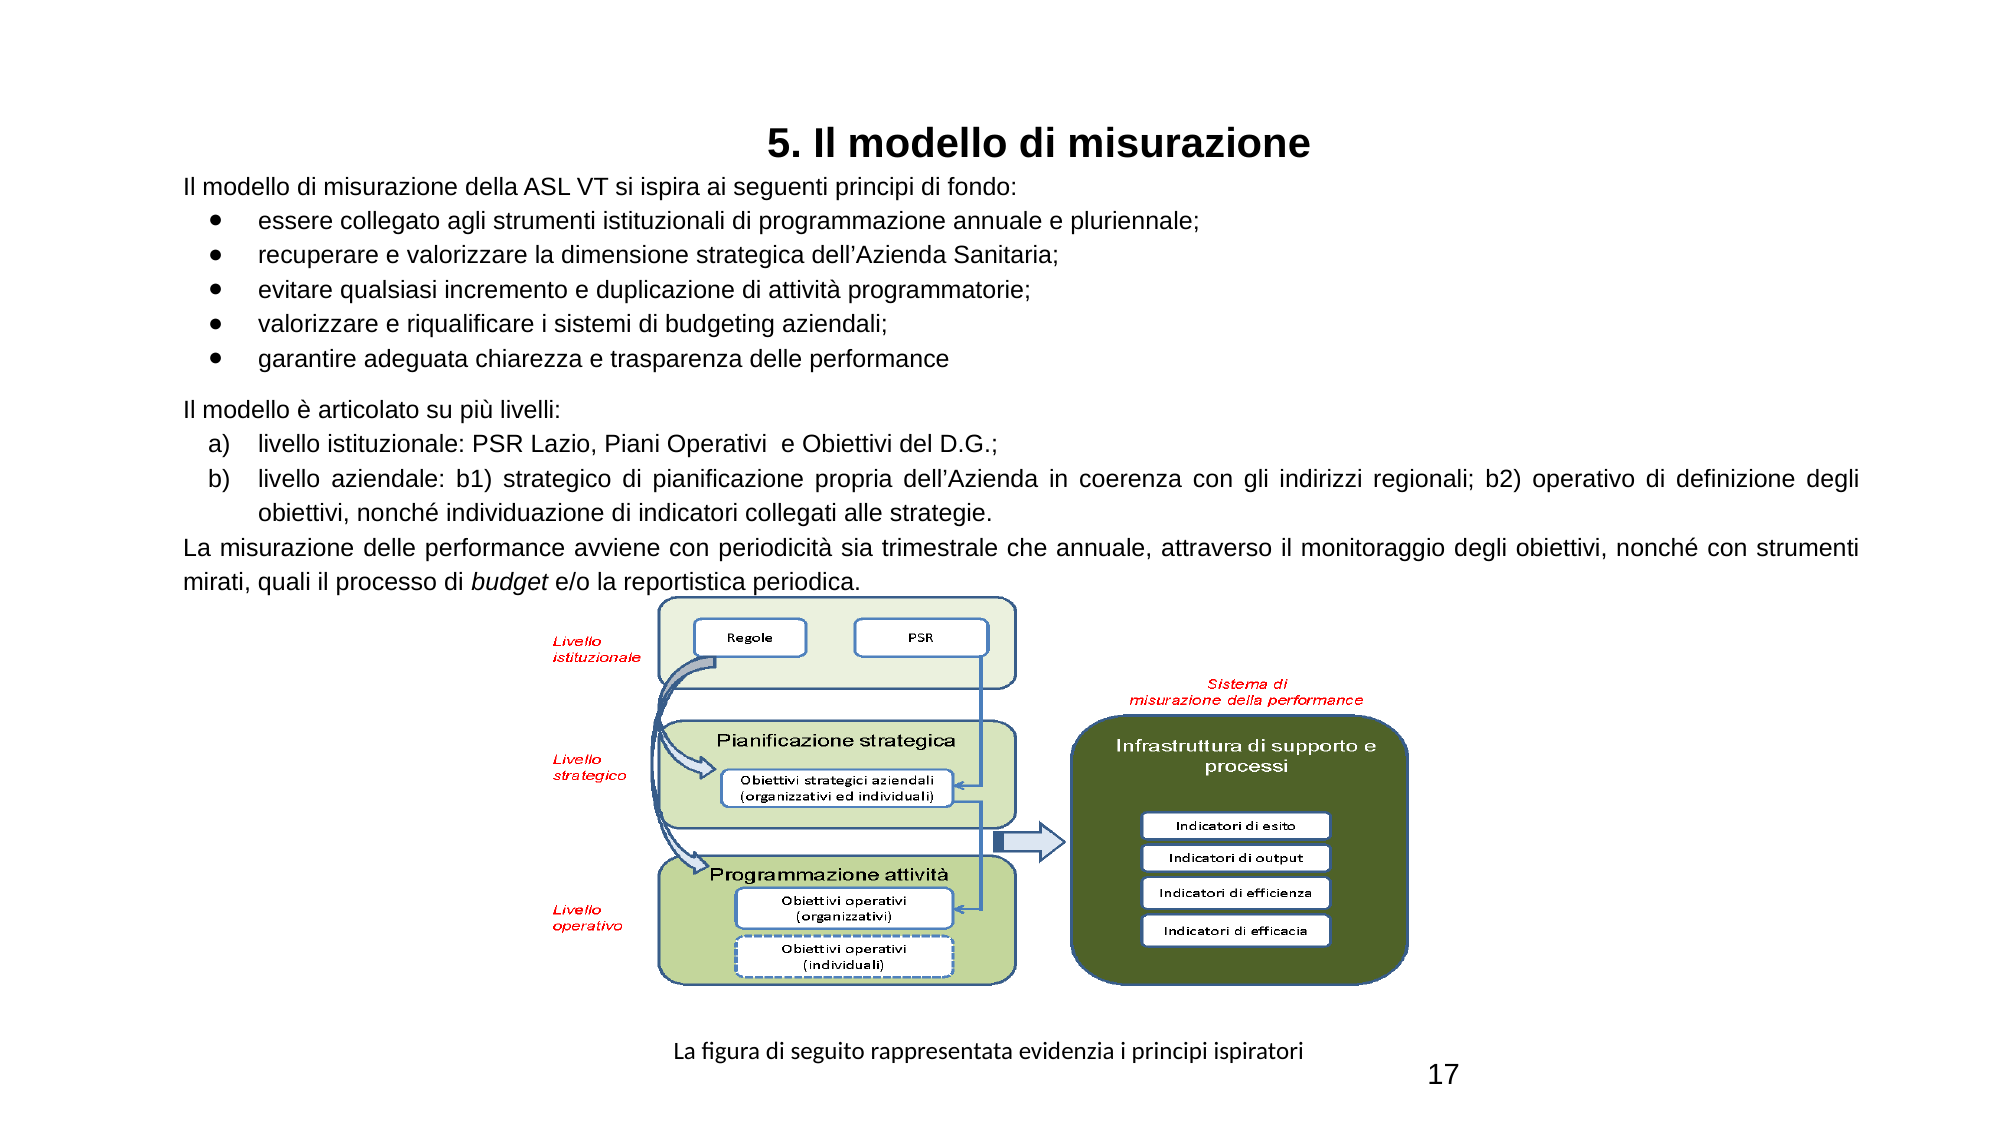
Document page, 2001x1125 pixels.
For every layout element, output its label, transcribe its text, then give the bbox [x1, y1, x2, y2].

picture [543, 594, 1431, 1046]
text_box Il modello è articolato su più livelli: livello istituzionale: PSR Lazio, Piani Operativi e Obiettivi del D.G.; livello aziendale: b1) strategico di pianificazione propria dell’Azienda in coerenza con gli indirizzi regionali; b2) operativo di definizione degli obiettivi, nonché individuazione di indicatori collegati alle strategie. La misurazione delle performance avviene con periodicità sia trimestrale che annuale, attraverso il monitoraggio degli obiettivi, nonché con strumenti mirati, quali il processo di budget e/o la reportistica periodica. [168, 391, 1879, 594]
slide_number <numero> [1412, 1042, 1863, 1103]
text_box La figura di seguito rappresentata evidenzia i principi ispiratori [658, 1004, 1431, 1095]
text_box 5. Il modello di misurazione Il modello di misurazione della ASL VT si ispira ai seguenti principi di fondo: essere collegato agli strumenti istituzionali di programmazione annuale e pluriennale; recuperare e valorizzare la dimensione strategica dell’Azienda Sanitaria; evitare qualsiasi incremento e duplicazione di attività programmatorie; valorizzare e riqualificare i sistemi di budgeting aziendali; garantire adeguata chiarezza e trasparenza delle performance [168, 100, 1911, 365]
